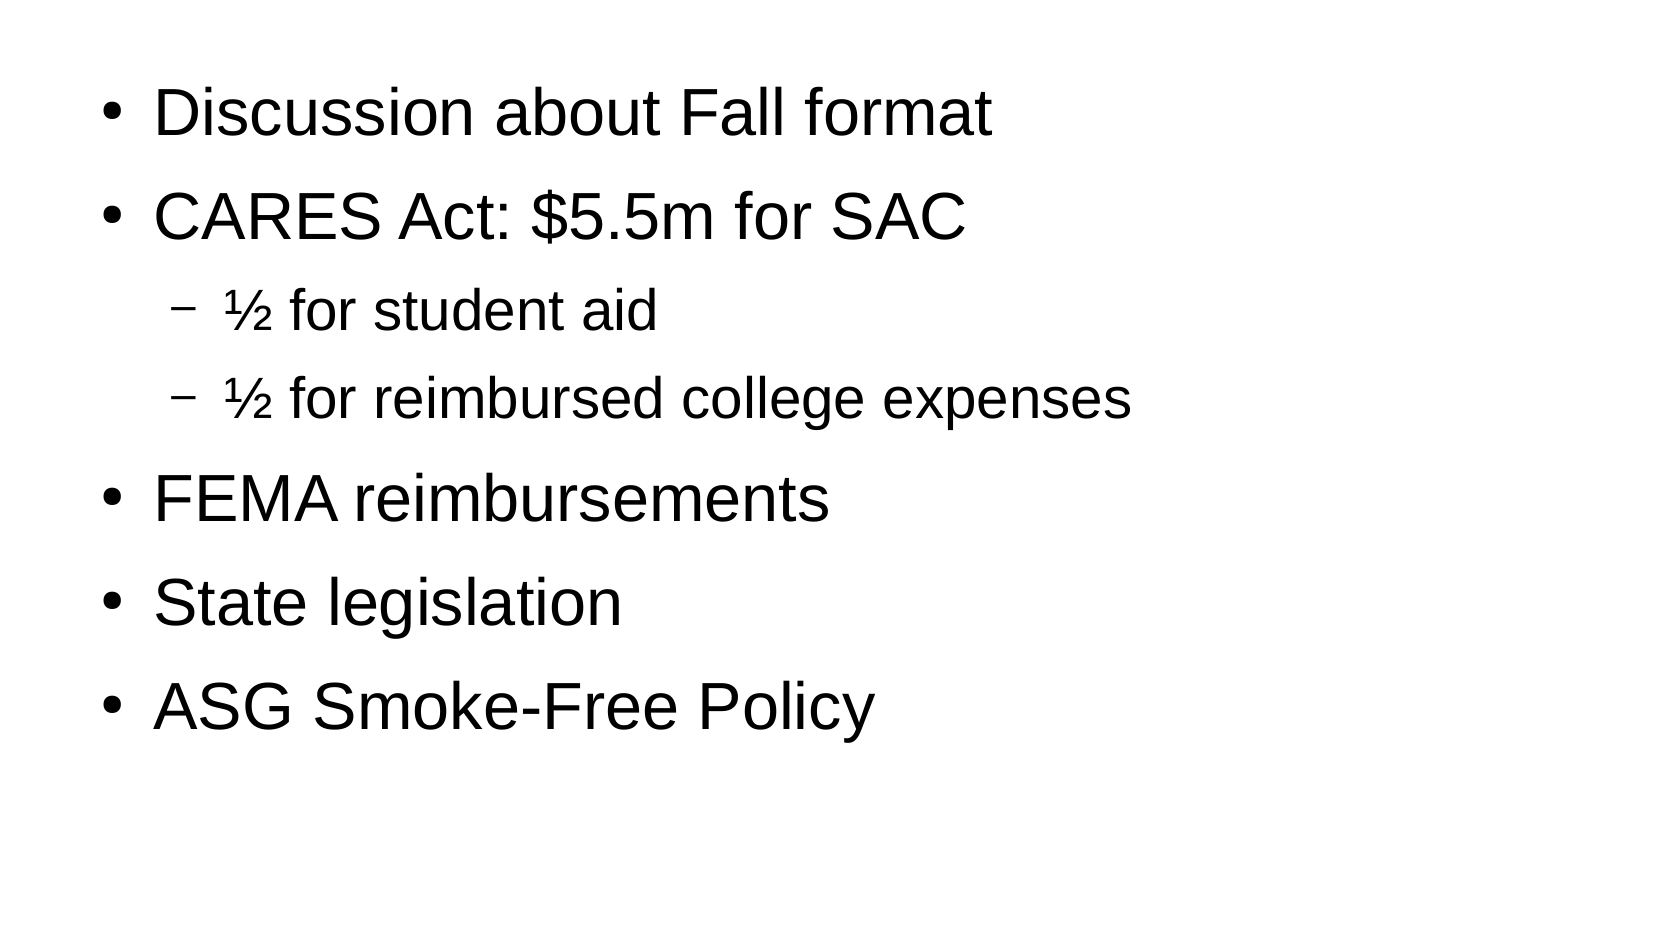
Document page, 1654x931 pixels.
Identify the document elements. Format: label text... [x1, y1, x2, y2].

list Discussion about Fall format CARES Act: $5.5m for SAC ½ for student aid ½ for reimbursed college expenses FEMA reimbursements State legislation ASG Smoke-Free Policy [82, 75, 1571, 758]
